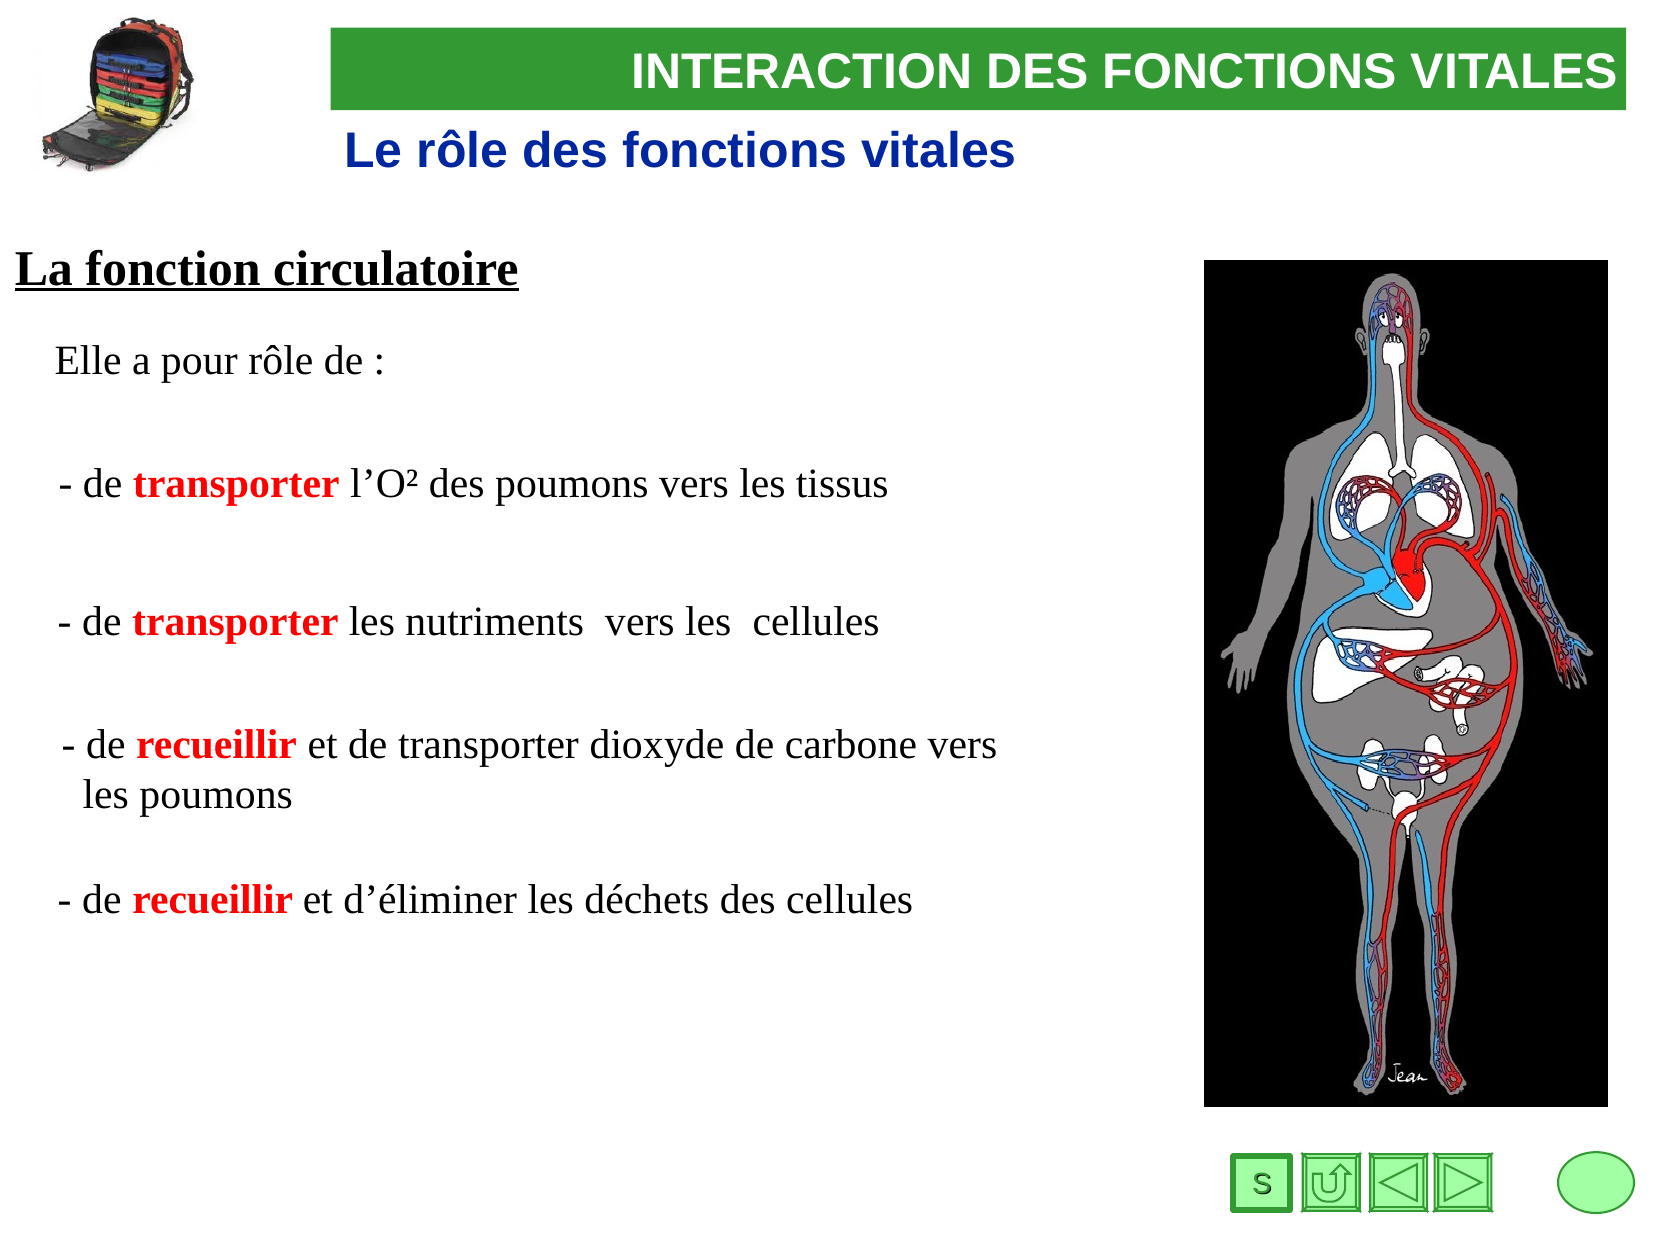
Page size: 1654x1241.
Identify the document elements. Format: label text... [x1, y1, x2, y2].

text_box - de recueillir et d’éliminer les déchets des cellules [32, 813, 929, 930]
title Le rôle des fonctions vitales [329, 110, 1626, 194]
text_box [1558, 1152, 1634, 1213]
text_box Elle a pour rôle de : [39, 325, 401, 392]
title INTERACTION DES FONCTIONS VITALES [331, 35, 1619, 107]
picture [1204, 260, 1608, 1107]
text_box La fonction circulatoire [0, 227, 534, 304]
picture [29, 5, 201, 183]
text_box - de transporter l’O² des poumons vers les tissus [43, 448, 905, 515]
text_box - de transporter les nutriments vers les cellules [42, 585, 895, 652]
text_box - de recueillir et de transporter dioxyde de carbone vers les poumons [46, 709, 1538, 925]
